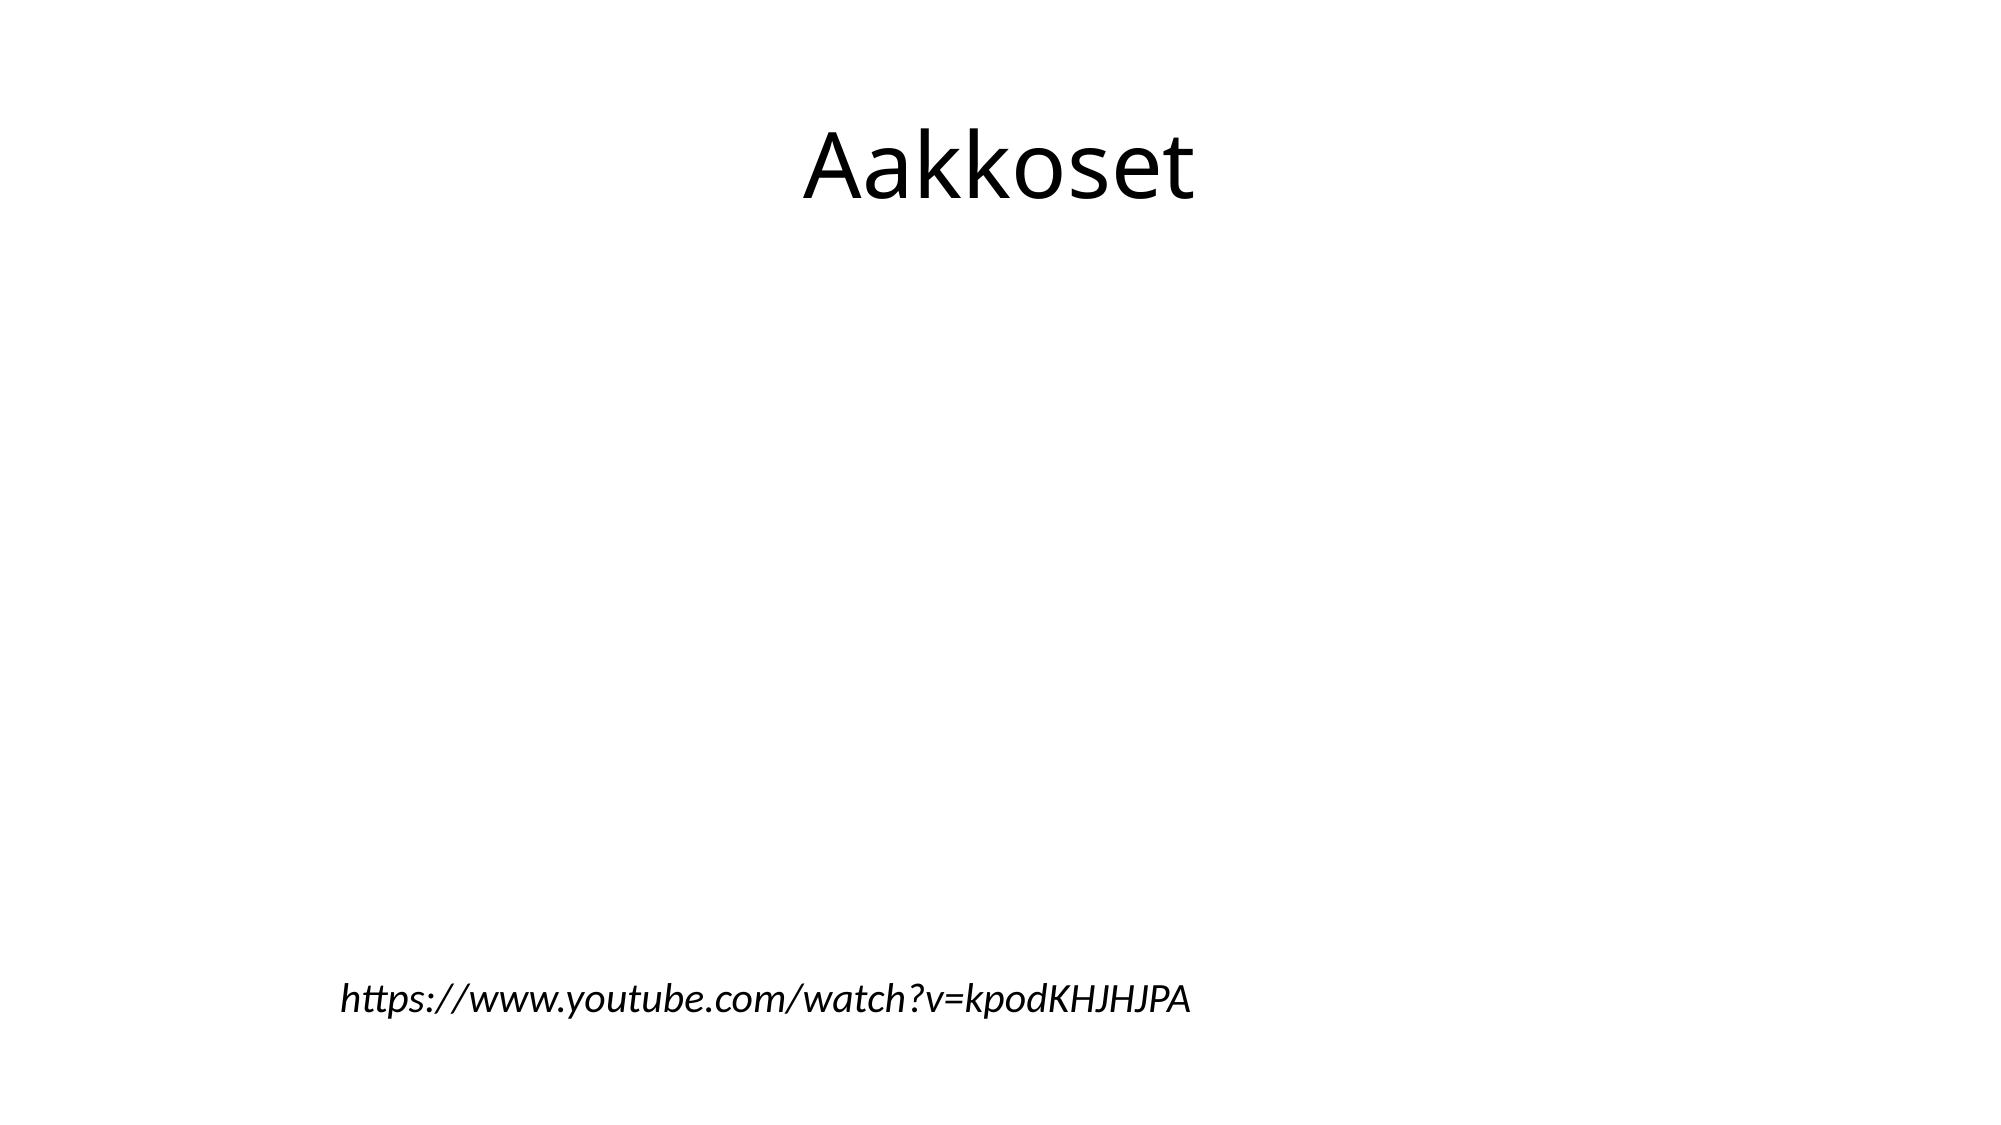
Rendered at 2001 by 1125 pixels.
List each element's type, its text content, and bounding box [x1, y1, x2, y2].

list https://www.youtube.com/watch?v=kpodKHJHJPA [324, 262, 1675, 1083]
title Aakkoset [137, 59, 1863, 278]
